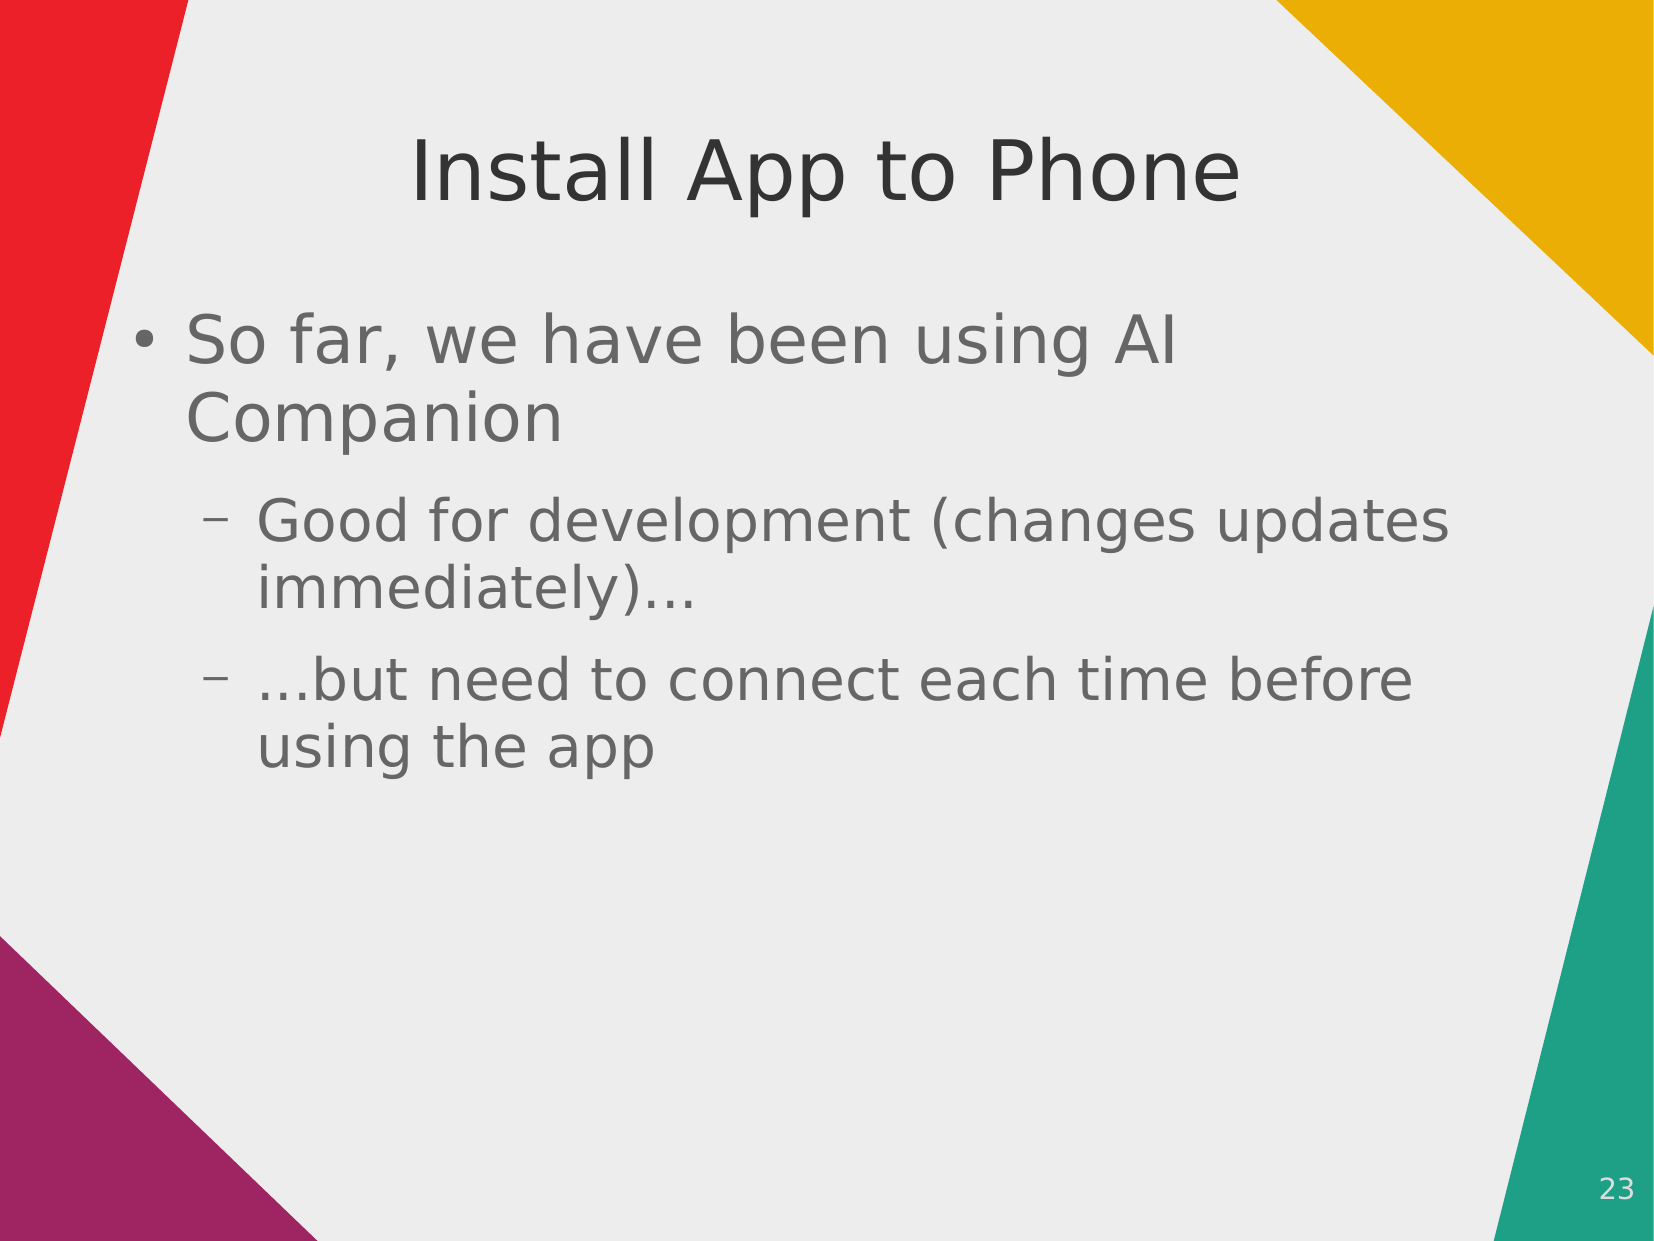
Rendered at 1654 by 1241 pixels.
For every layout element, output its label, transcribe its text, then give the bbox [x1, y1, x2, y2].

title Install App to Phone [114, 73, 1539, 271]
list So far, we have been using AI Companion Good for development (changes updates immediately)... ...but need to connect each time before using the app [114, 302, 1539, 1033]
